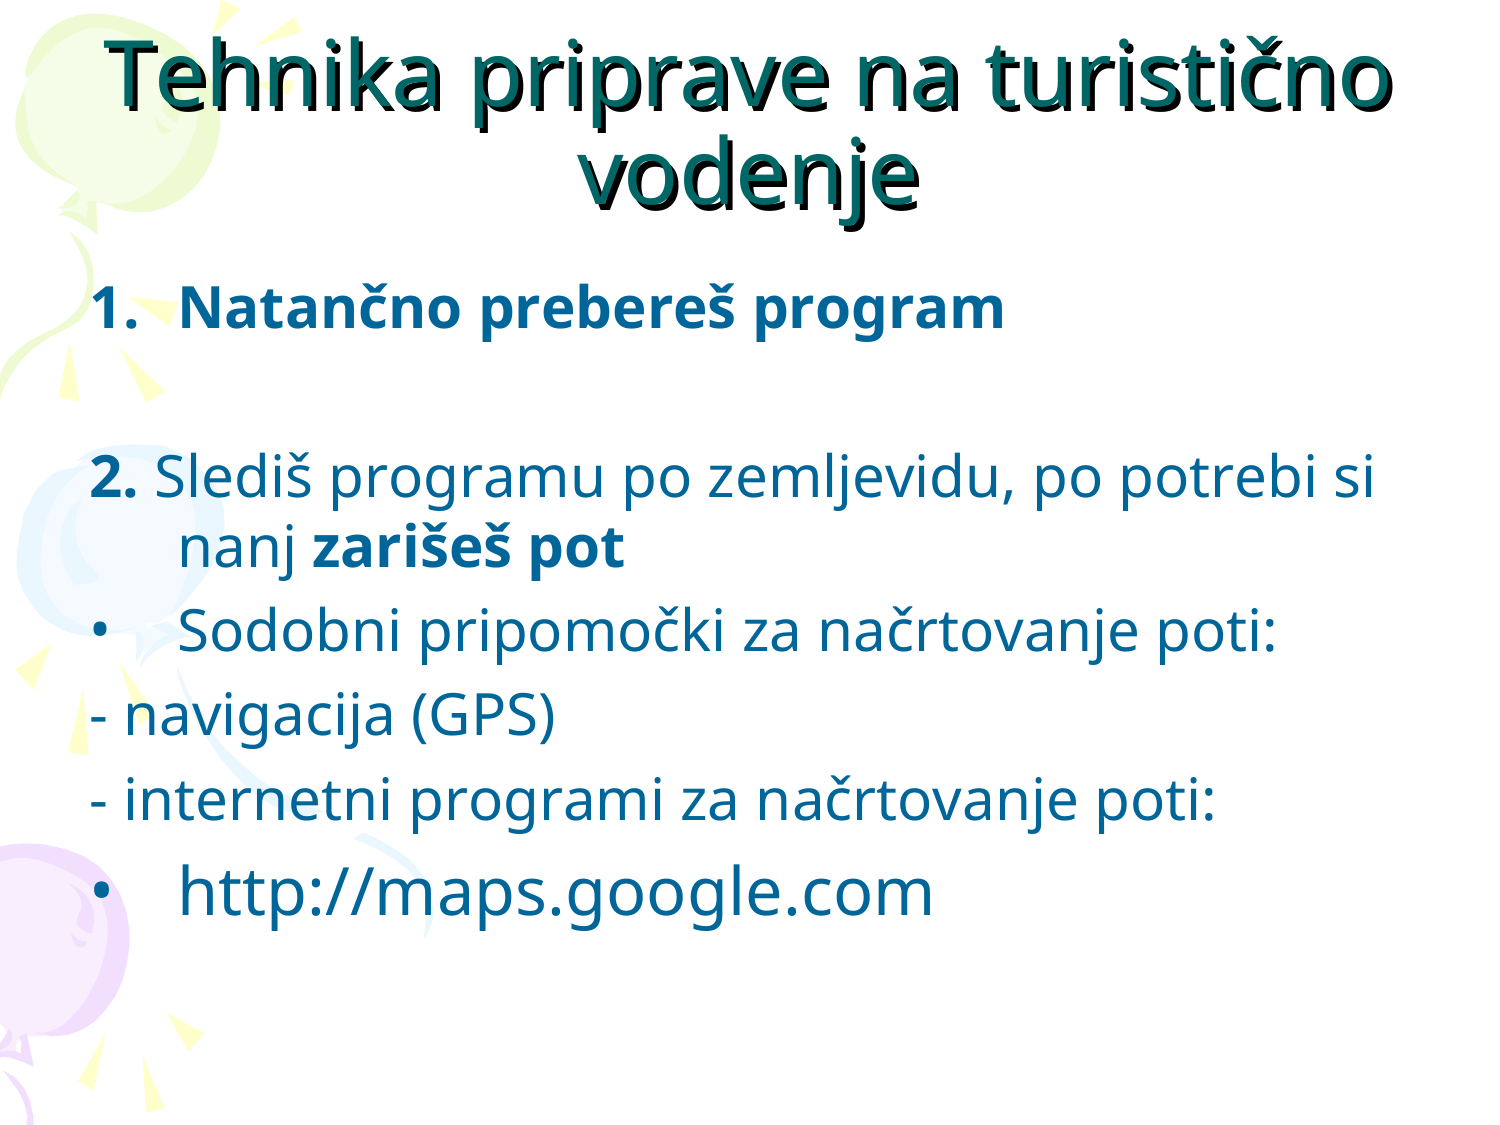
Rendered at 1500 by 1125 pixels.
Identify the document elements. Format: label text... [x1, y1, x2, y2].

title Tehnika priprave na turistično vodenje [72, 16, 1426, 233]
list Natančno prebereš program 2. Slediš programu po zemljevidu, po potrebi si nanj zarišeš pot Sodobni pripomočki za načrtovanje poti: - navigacija (GPS) - internetni programi za načrtovanje poti: http://maps.google.com [75, 262, 1426, 994]
